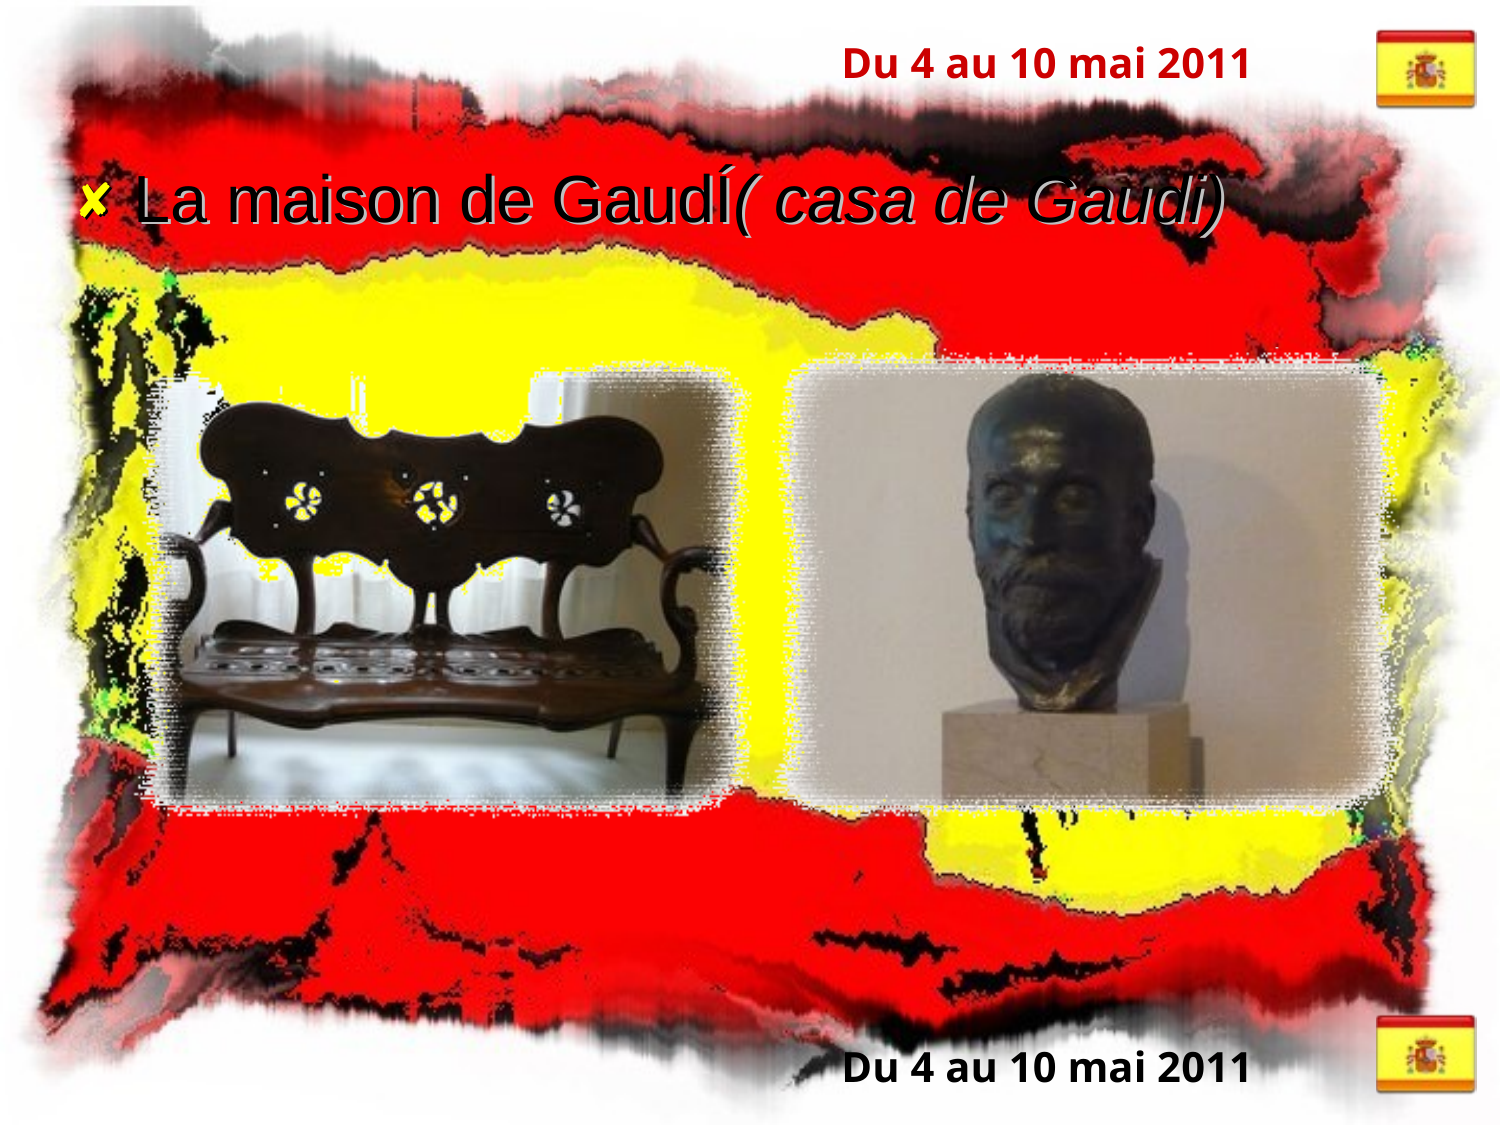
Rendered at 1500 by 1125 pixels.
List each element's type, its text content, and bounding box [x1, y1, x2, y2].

picture [0, 0, 1500, 1125]
text_box  La maison de GaudÍ( casa de Gaudi) [59, 147, 1442, 244]
